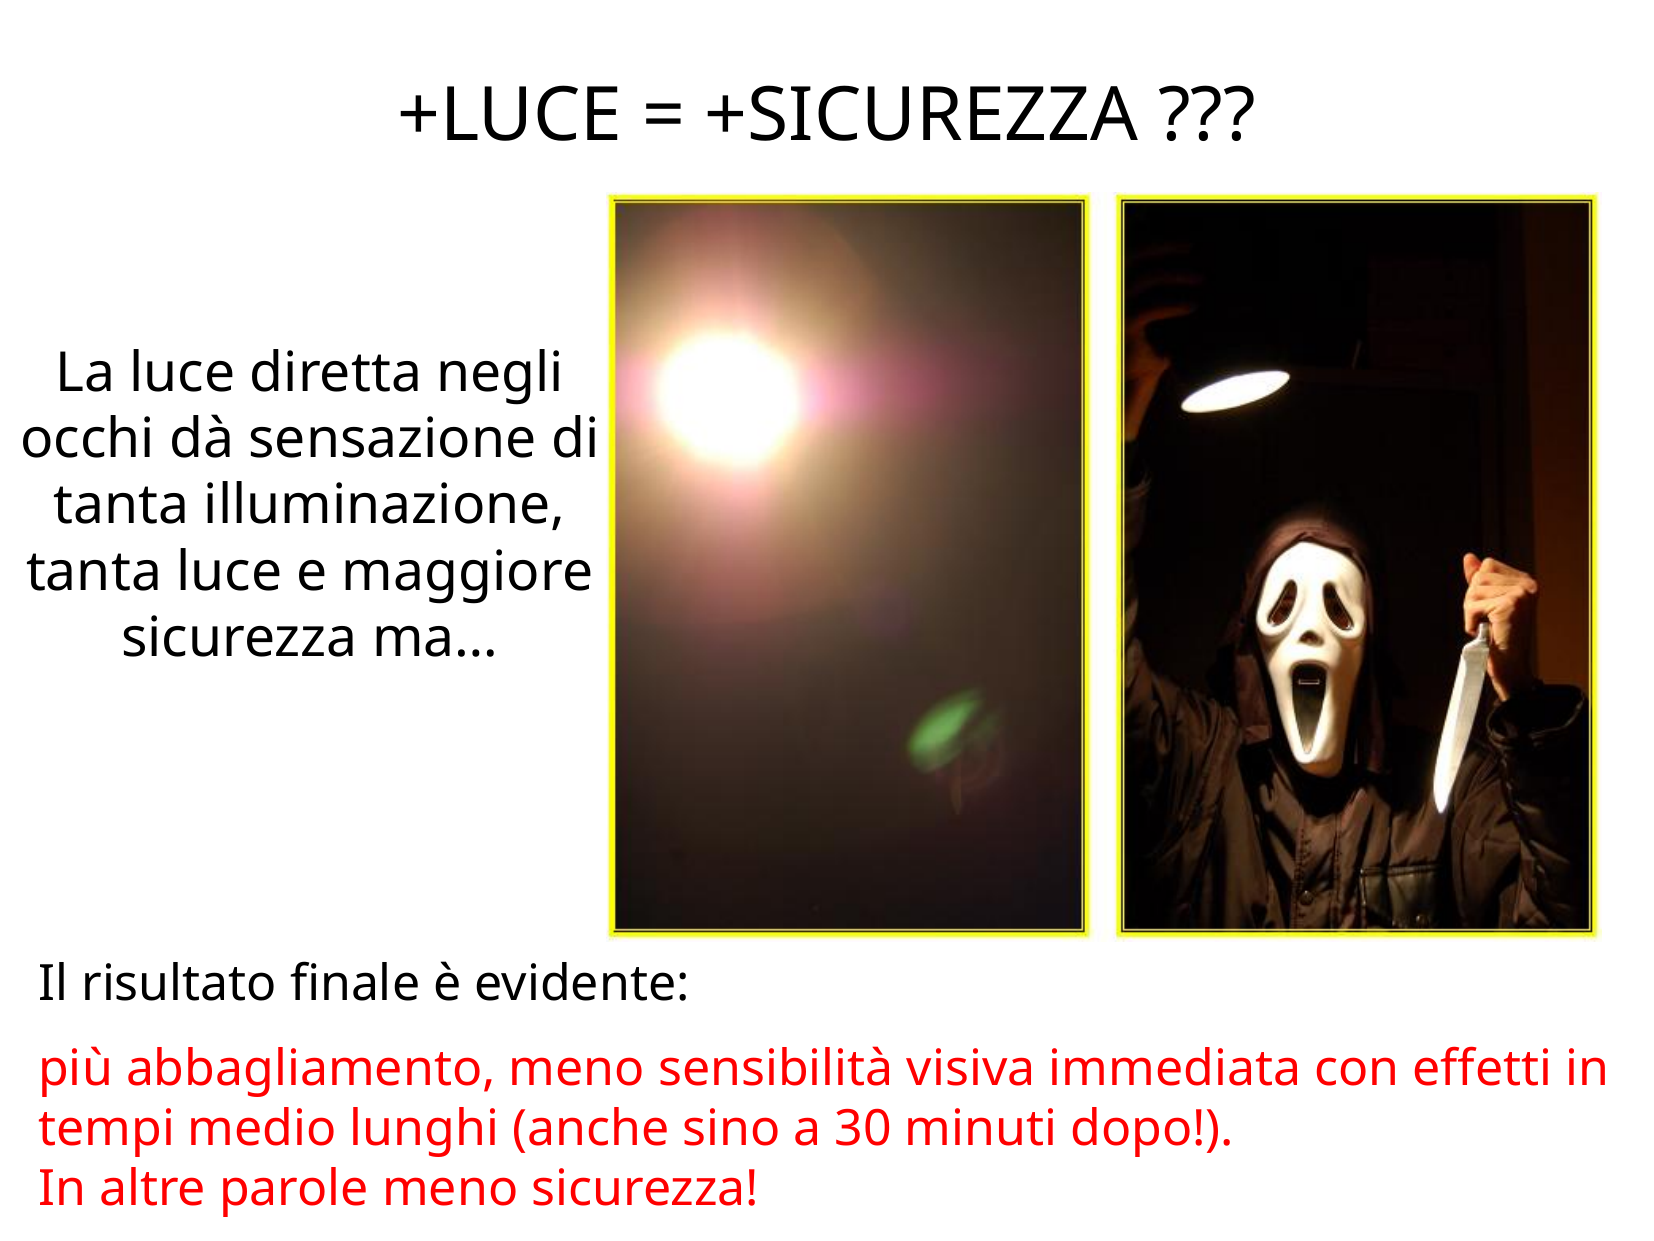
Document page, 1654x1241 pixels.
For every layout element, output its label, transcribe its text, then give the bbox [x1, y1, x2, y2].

text_box Il risultato finale è evidente: più abbagliamento, meno sensibilità visiva immediata con effetti in tempi medio lunghi (anche sino a 30 minuti dopo!). In altre parole meno sicurezza! [23, 942, 1648, 1224]
picture [606, 192, 1602, 942]
text_box La luce diretta negli occhi dà sensazione di tanta illuminazione, tanta luce e maggiore sicurezza ma… [0, 328, 606, 676]
text_box +LUCE = +SICUREZZA ??? [124, 44, 1530, 176]
